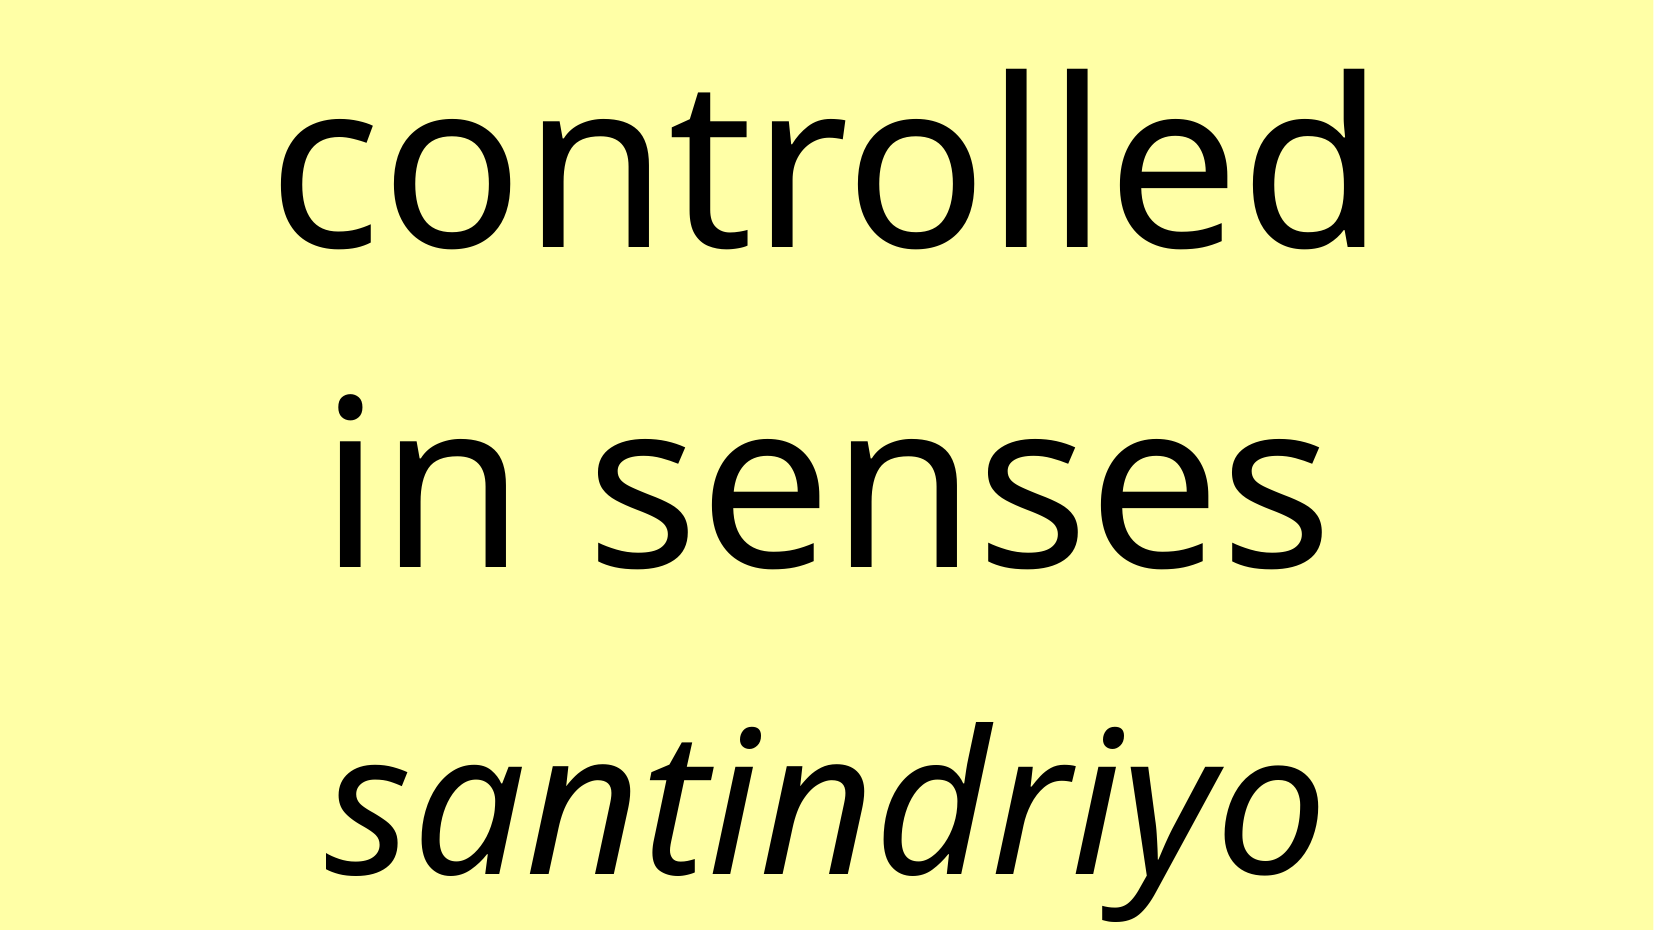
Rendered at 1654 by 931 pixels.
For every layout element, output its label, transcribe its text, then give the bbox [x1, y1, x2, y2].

text_box controlled in senses santindriyo [168, 43, 1486, 887]
